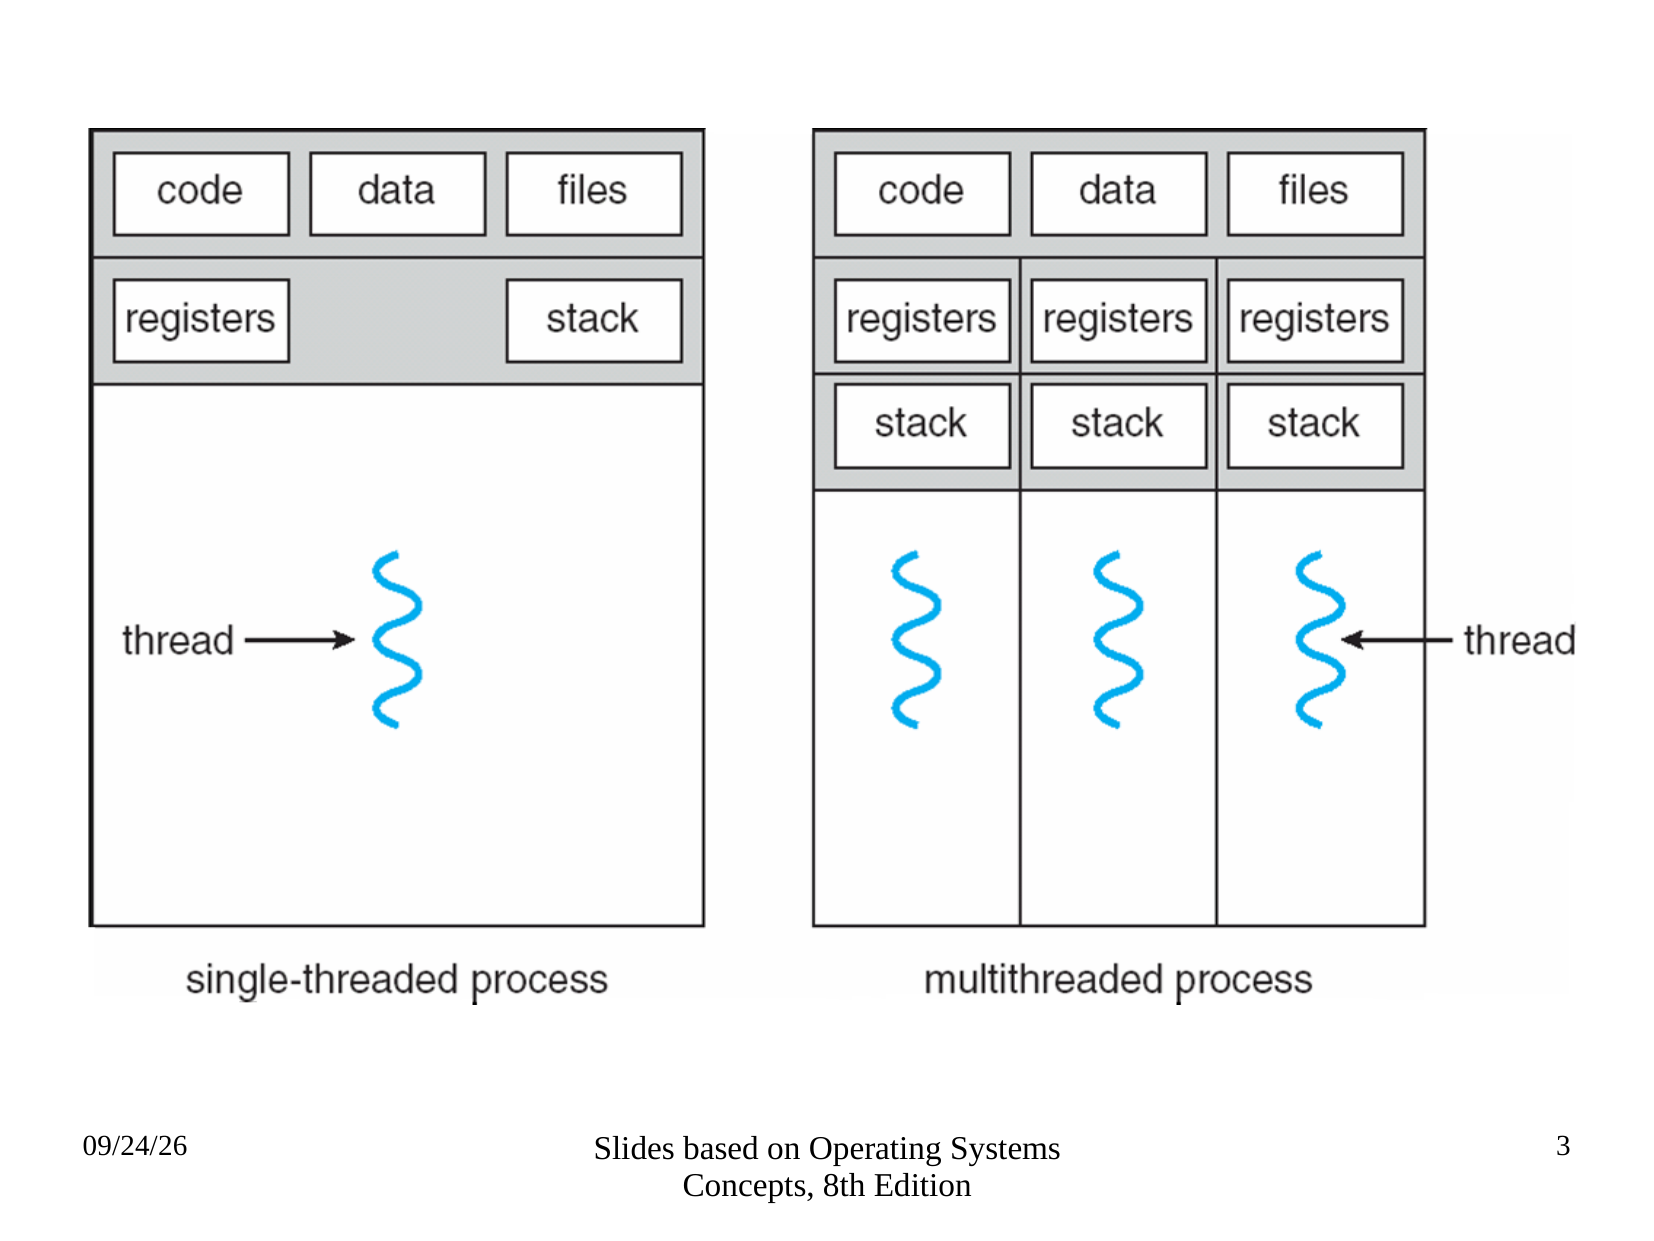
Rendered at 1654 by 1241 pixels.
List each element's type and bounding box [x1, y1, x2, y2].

picture [88, 128, 1579, 1006]
